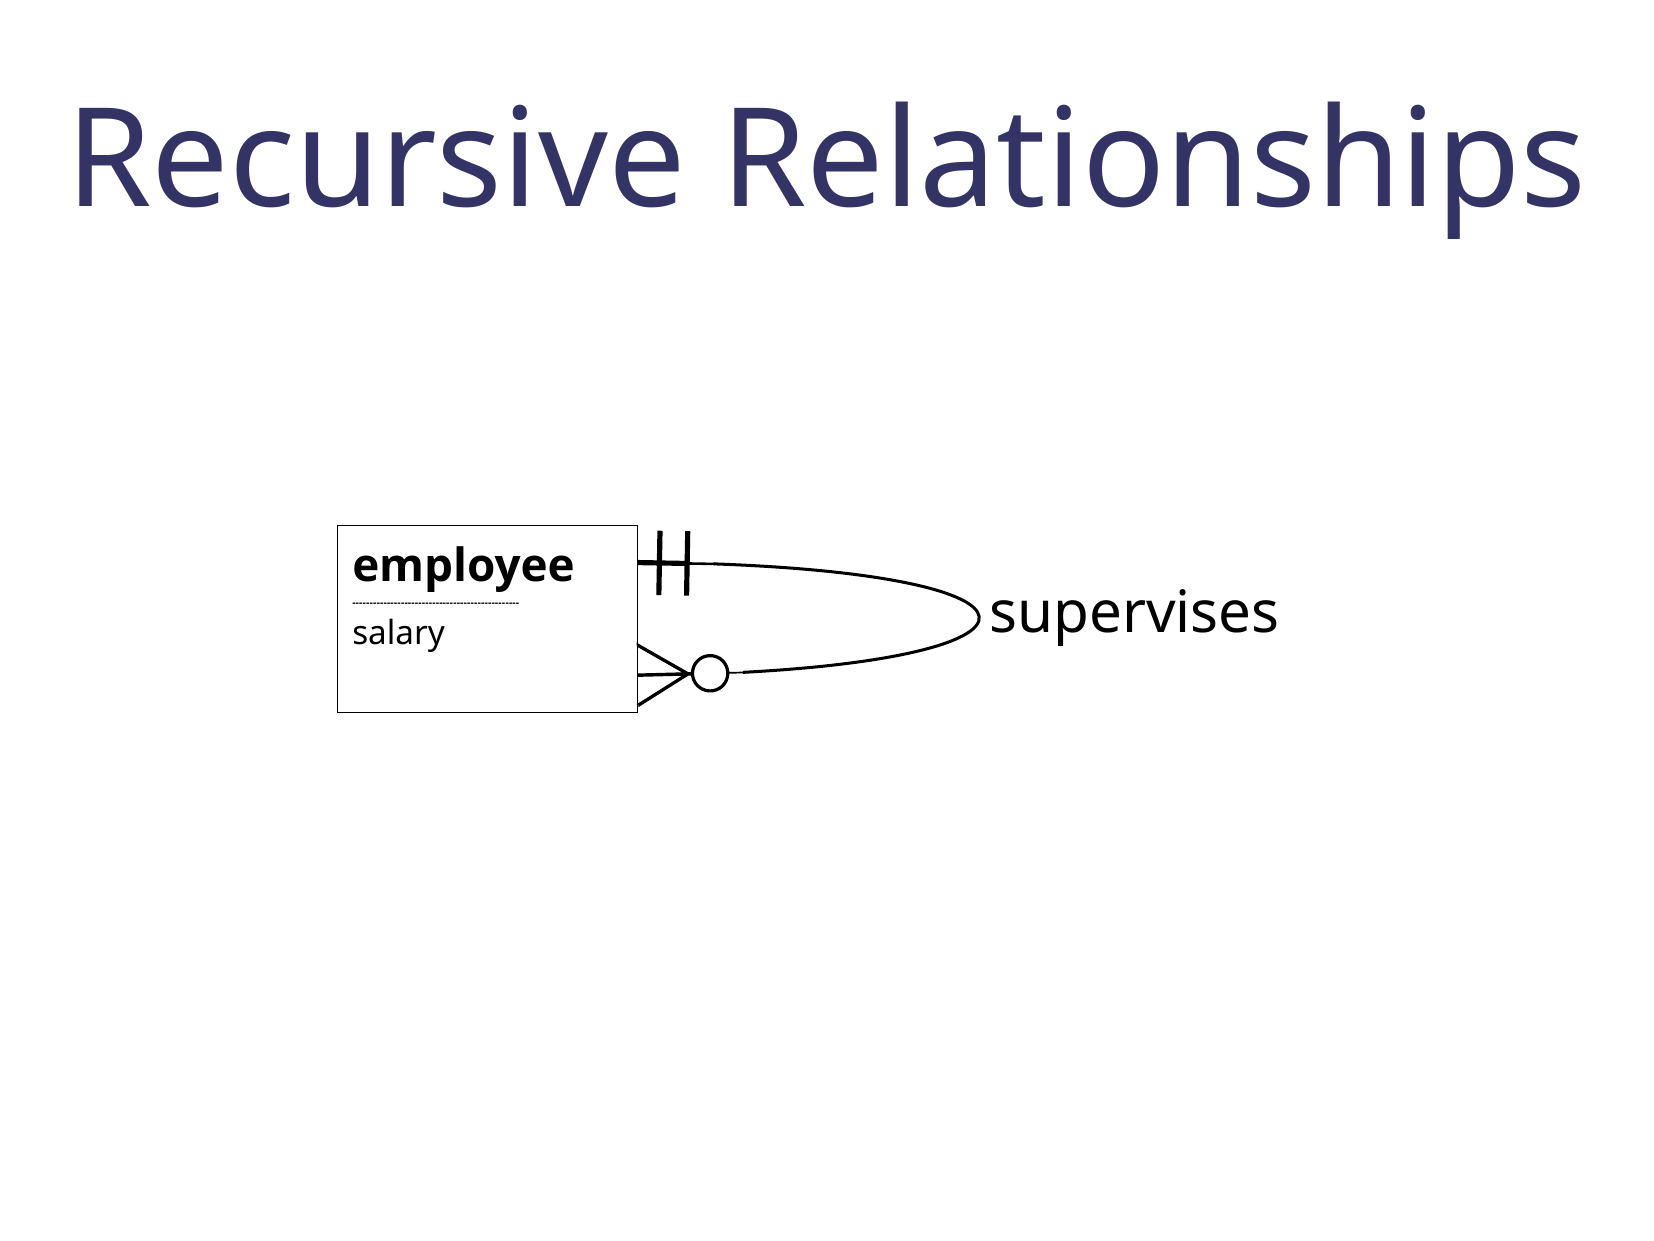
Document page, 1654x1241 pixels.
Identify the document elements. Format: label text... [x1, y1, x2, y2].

text_box employee ------------------------------------------------ salary [337, 525, 638, 713]
title Recursive Relationships [0, 49, 1654, 257]
text_box supervises [975, 562, 1314, 649]
